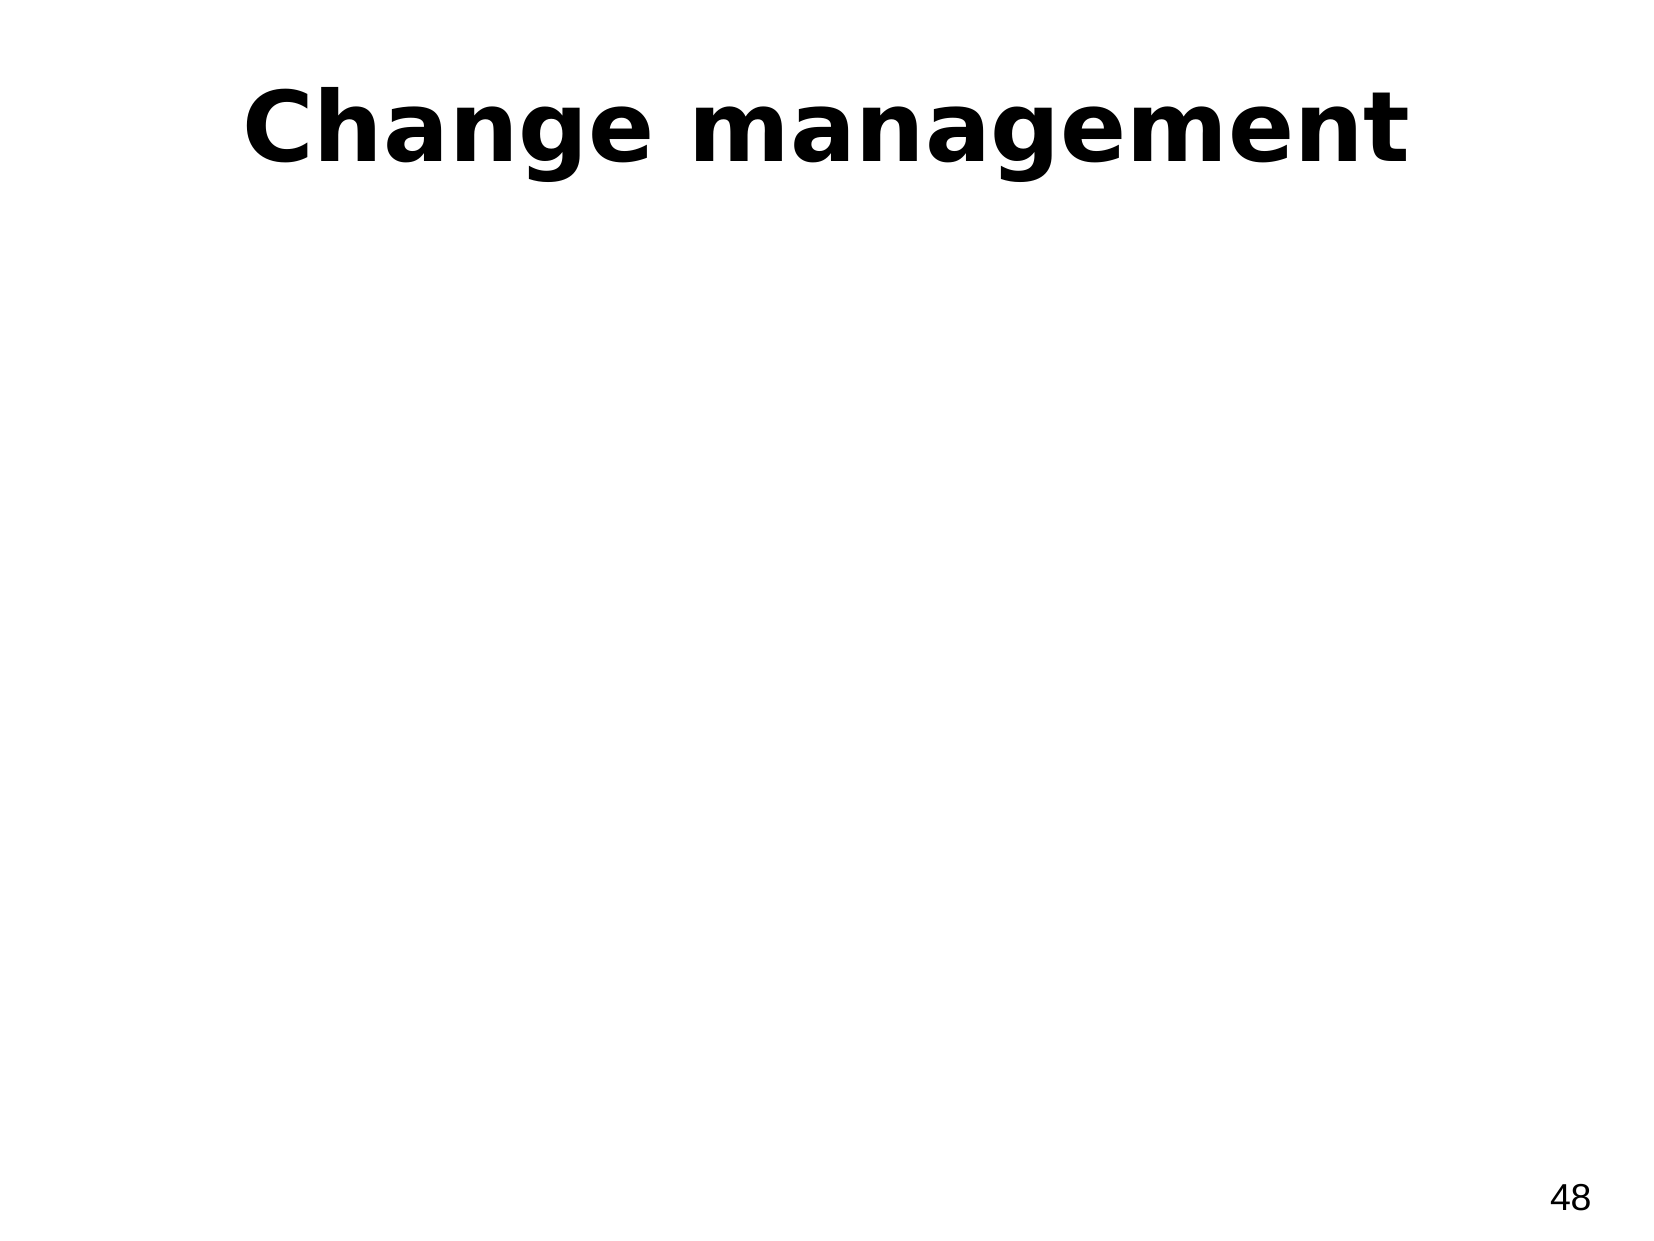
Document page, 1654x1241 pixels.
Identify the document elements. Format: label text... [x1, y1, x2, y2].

title Change management [82, 49, 1571, 196]
